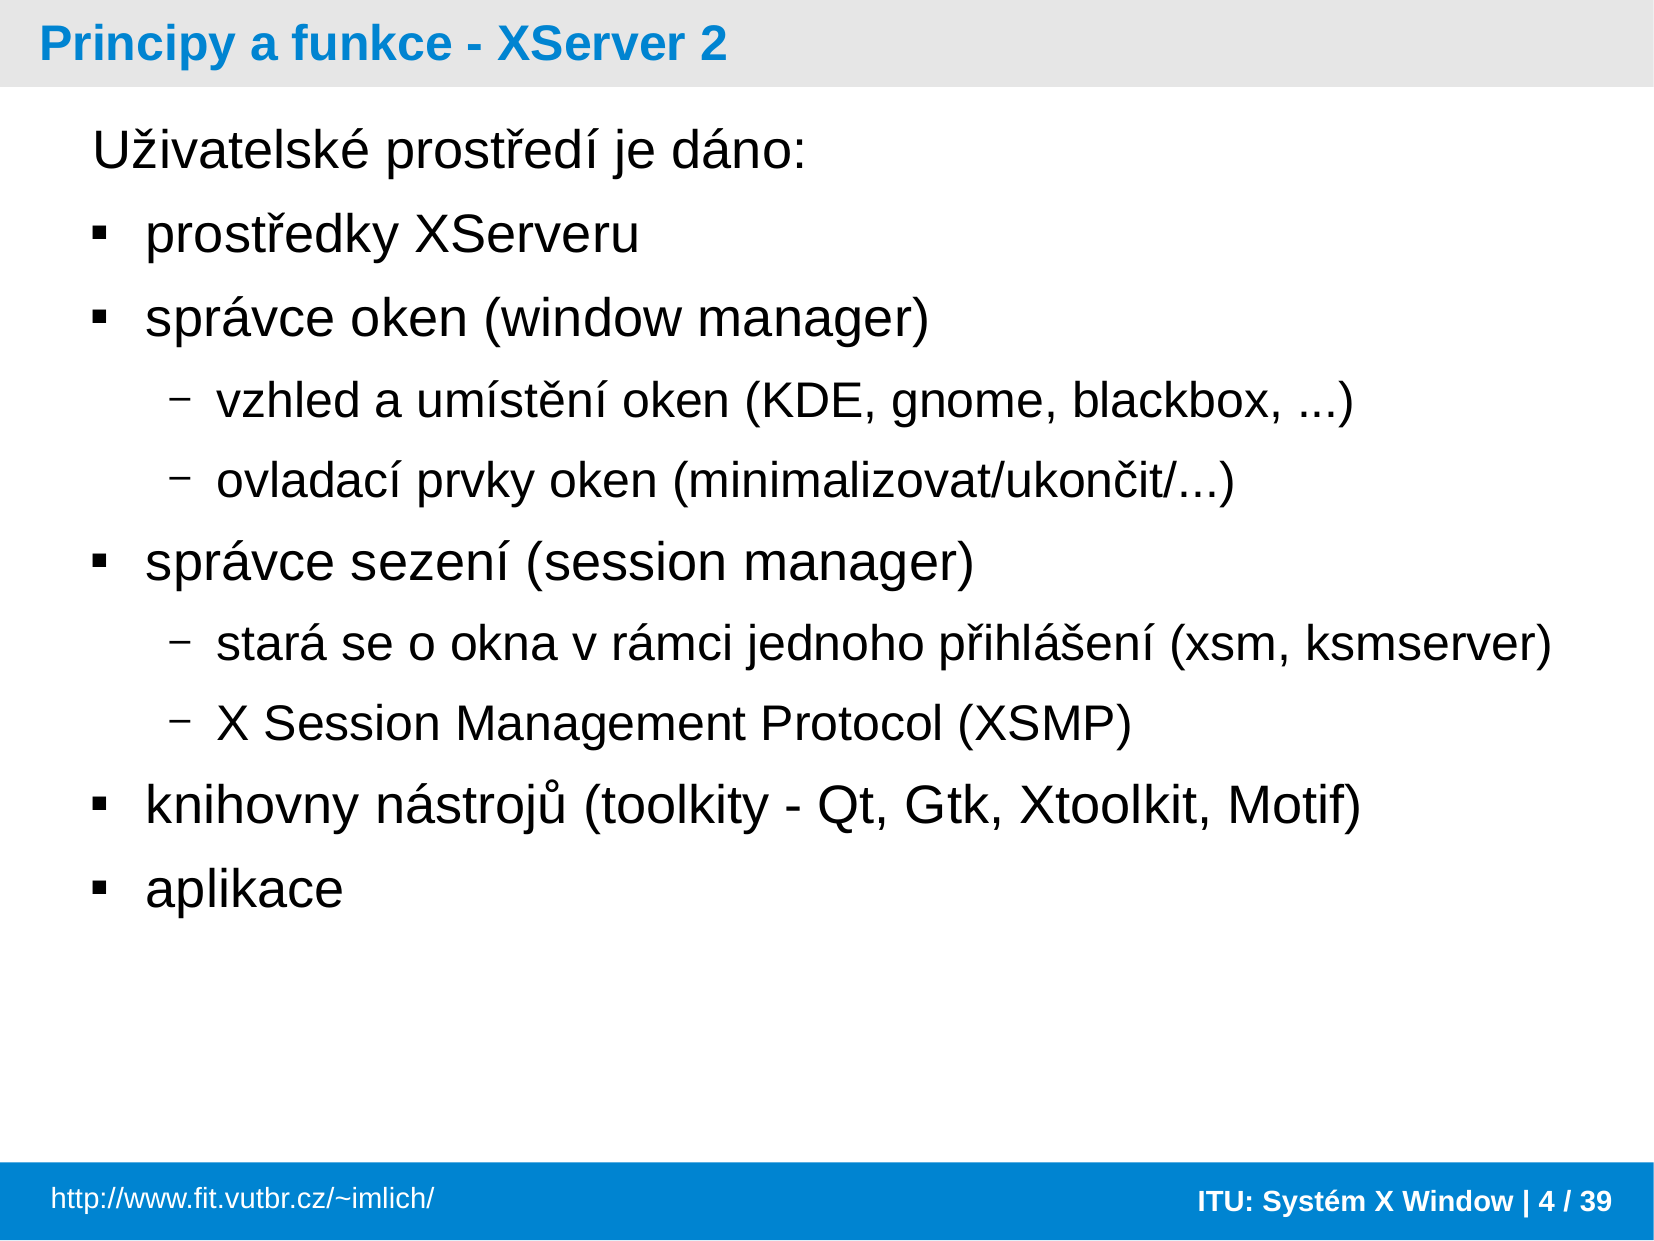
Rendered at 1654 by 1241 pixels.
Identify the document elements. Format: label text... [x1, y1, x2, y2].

list Uživatelské prostředí je dáno: prostředky XServeru správce oken (window manager) vzhled a umístění oken (KDE, gnome, blackbox, ...) ovladací prvky oken (minimalizovat/ukončit/...) správce sezení (session manager) stará se o okna v rámci jednoho přihlášení (xsm, ksmserver) X Session Management Protocol (XSMP) knihovny nástrojů (toolkity - Qt, Gtk, Xtoolkit, Motif) aplikace [75, 119, 1564, 1111]
title Principy a funkce - XServer 2 [39, 0, 1615, 96]
